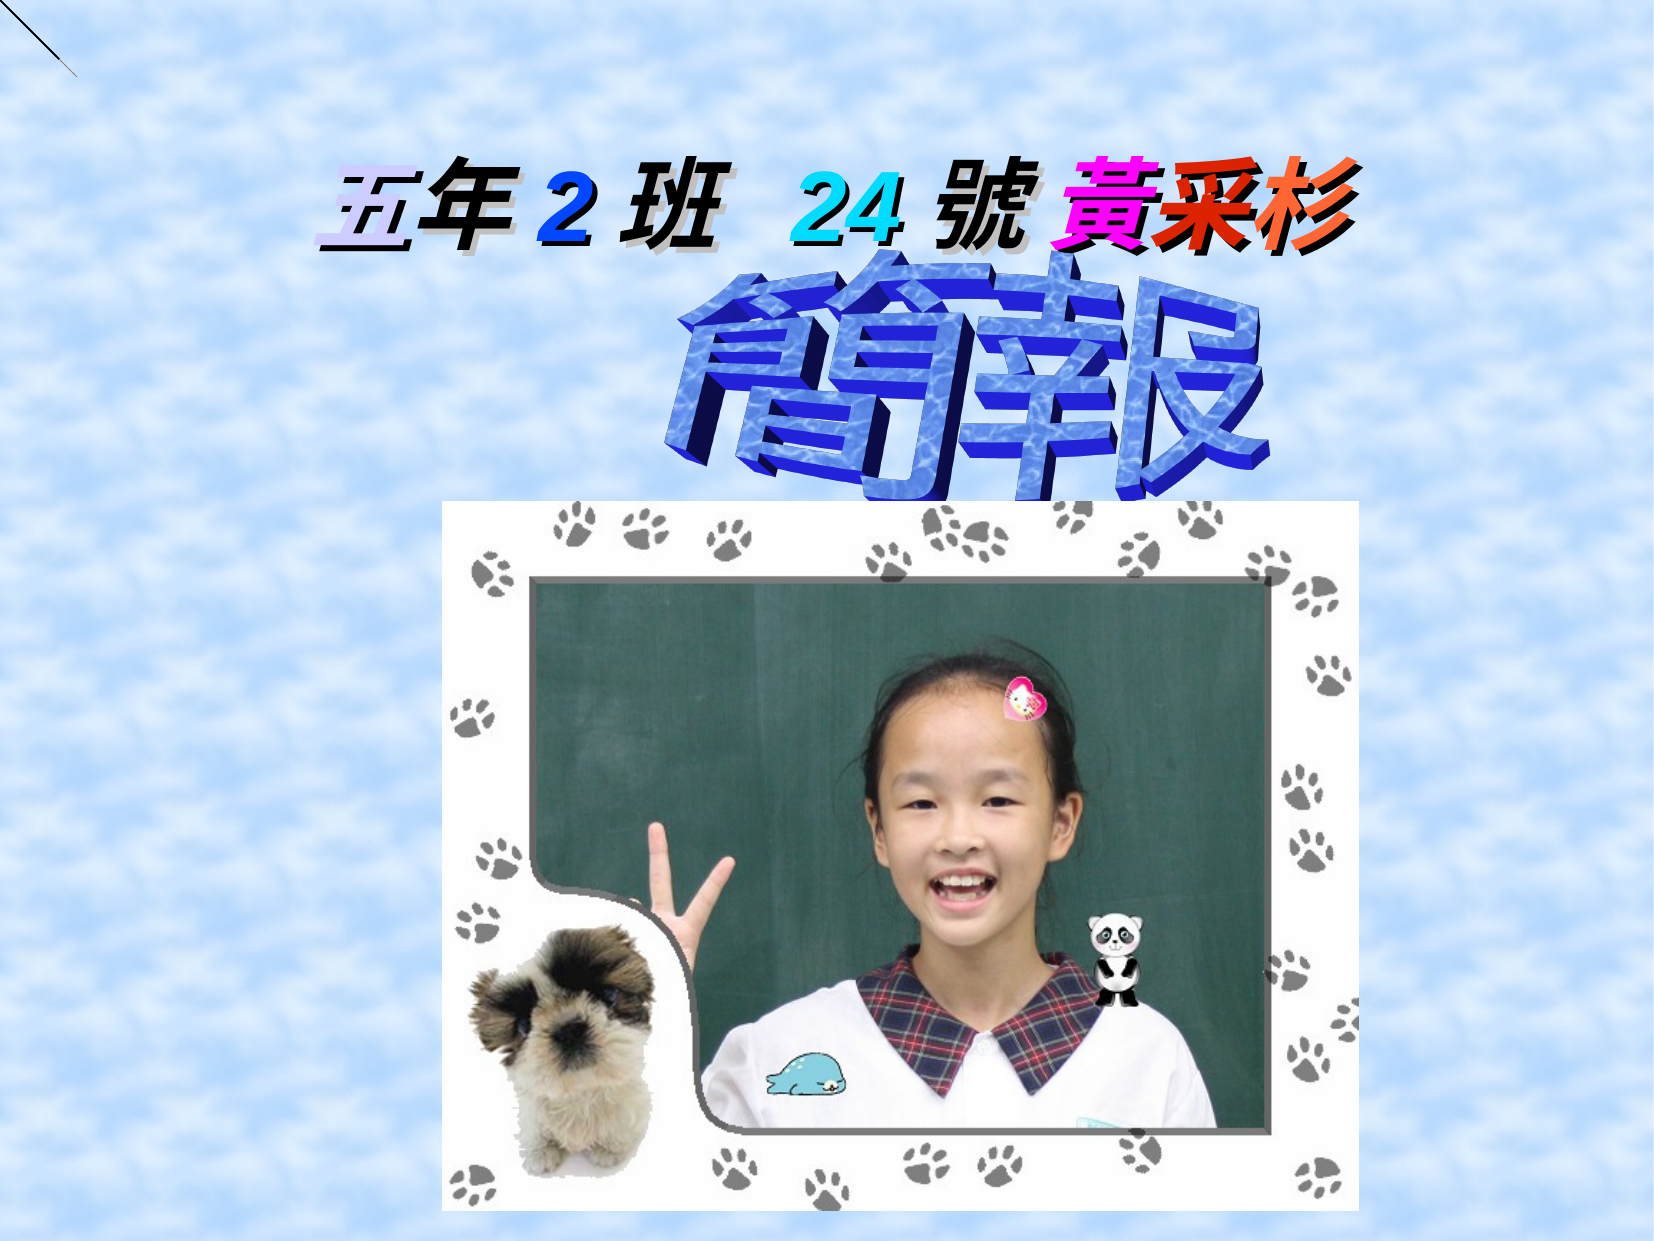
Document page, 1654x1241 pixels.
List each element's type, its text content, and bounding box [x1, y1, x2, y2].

picture [0, 0, 1654, 1241]
text_box 五年2班 24號 黃采杉 [295, 118, 1477, 254]
